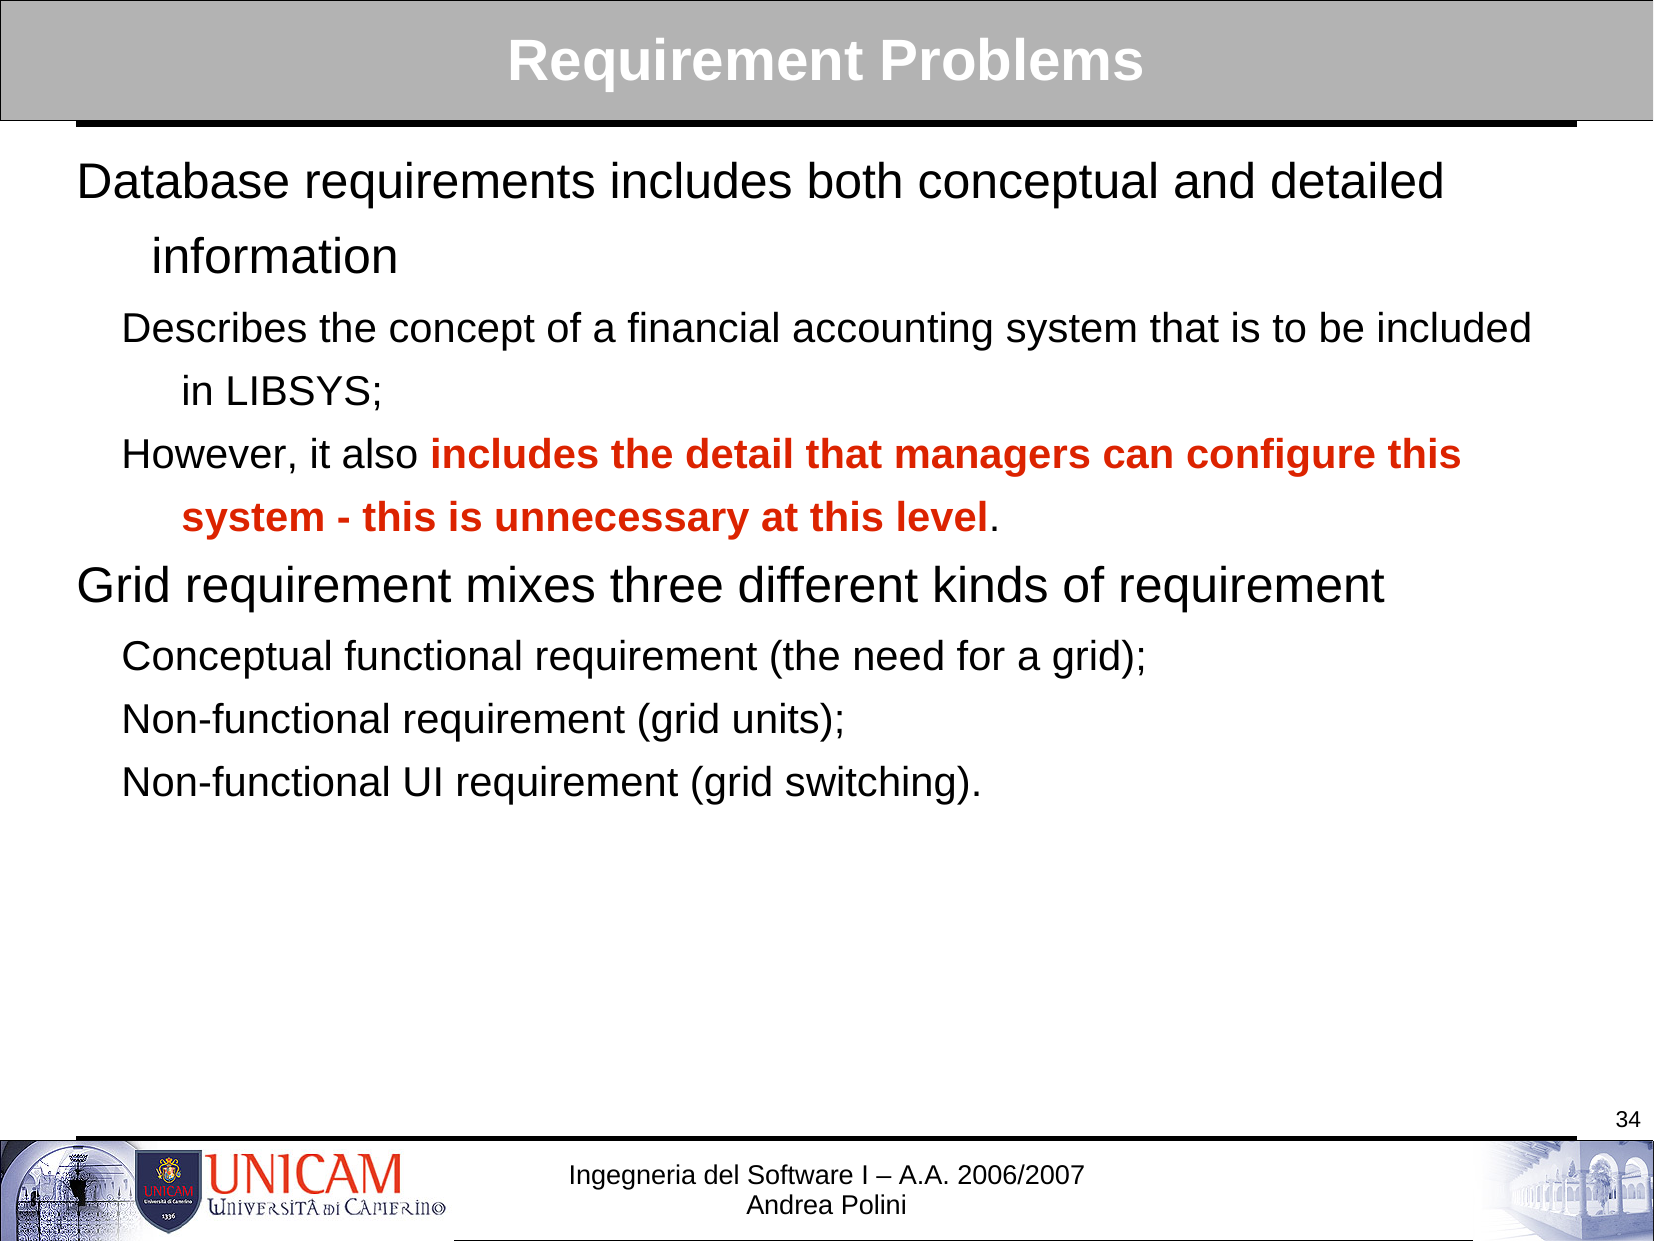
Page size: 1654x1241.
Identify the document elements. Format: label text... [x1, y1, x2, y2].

list Database requirements includes both conceptual and detailed information Describes the concept of a financial accounting system that is to be included in LIBSYS; However, it also includes the detail that managers can configure this system - this is unnecessary at this level. Grid requirement mixes three different kinds of requirement Conceptual functional requirement (the need for a grid); Non-functional requirement (grid units); Non-functional UI requirement (grid switching). [76, 152, 1577, 989]
title Requirement Problems [0, 0, 1653, 121]
picture [1473, 1141, 1654, 1241]
picture [0, 1141, 454, 1241]
